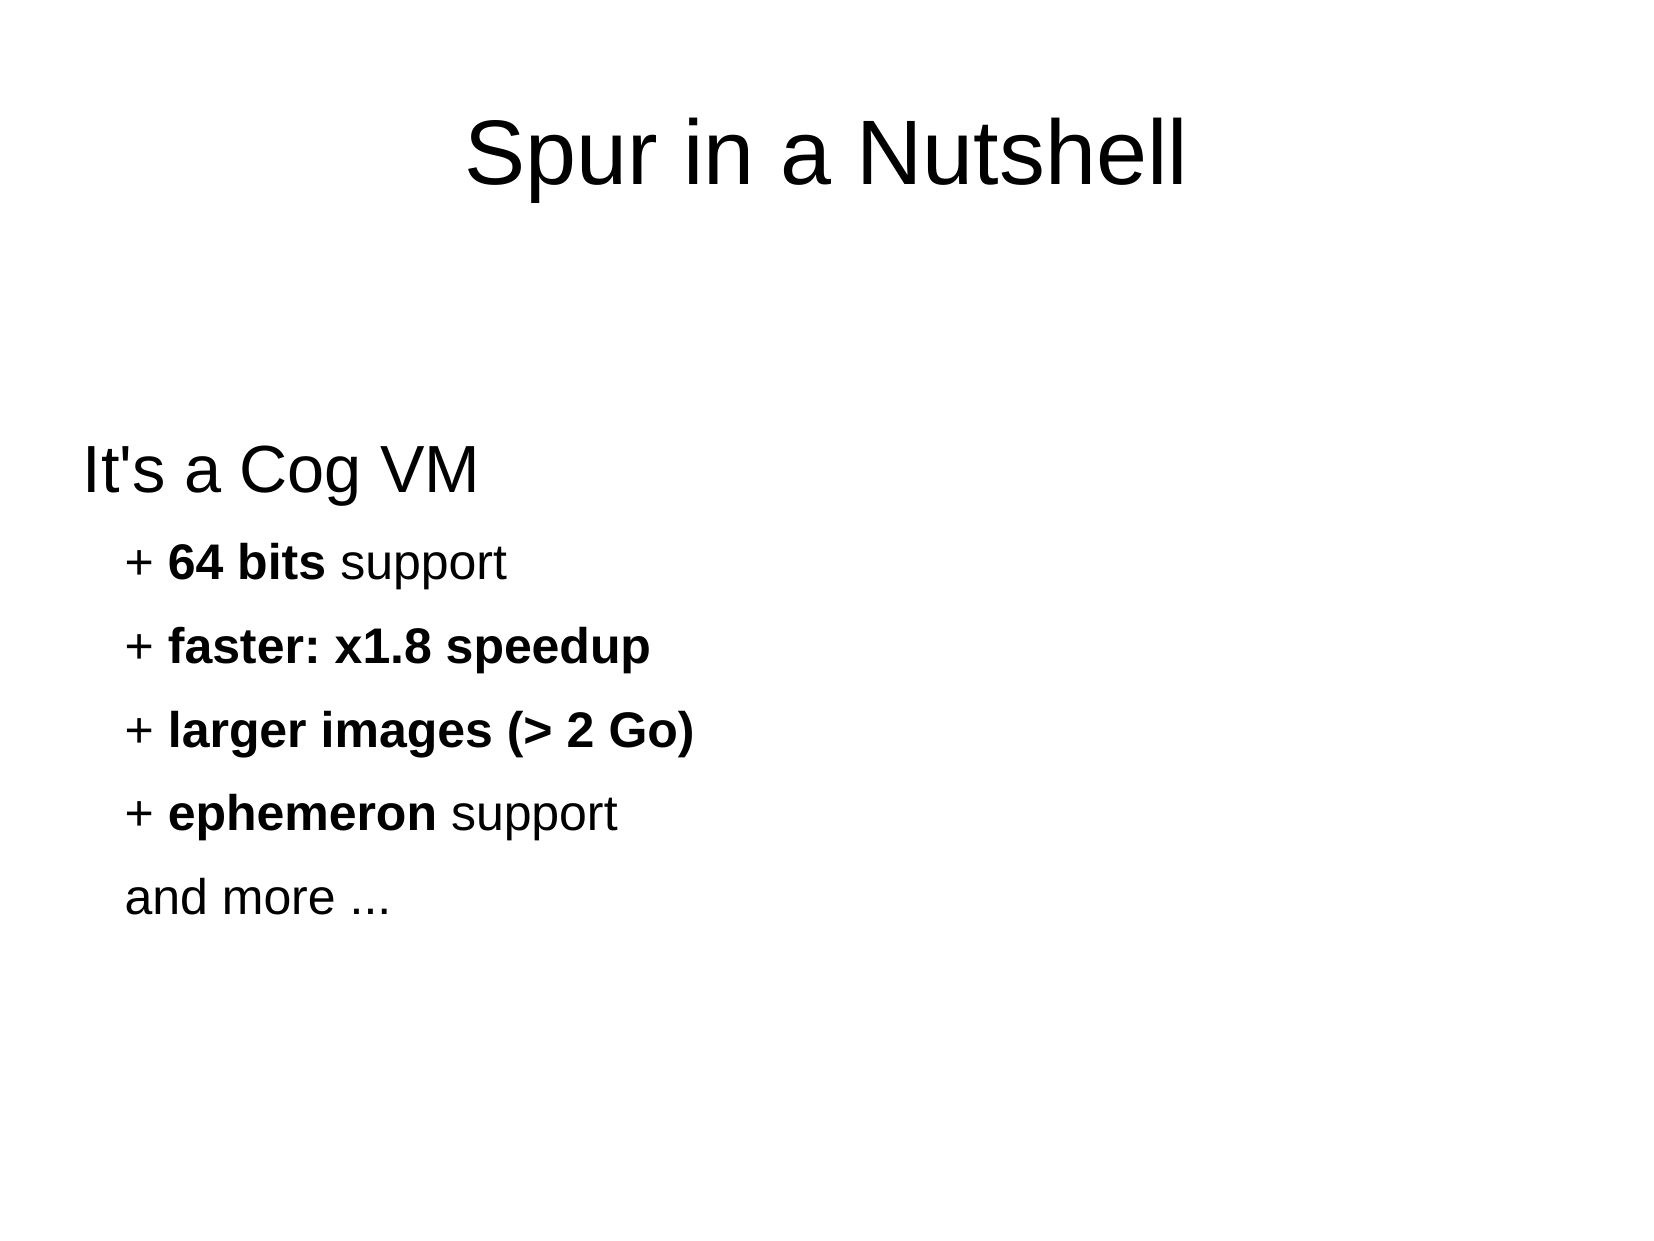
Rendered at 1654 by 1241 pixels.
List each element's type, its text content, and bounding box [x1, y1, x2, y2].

subtitle It's a Cog VM + 64 bits support + faster: x1.8 speedup + larger images (> 2 Go) + ephemeron support and more ... [82, 300, 1571, 1020]
title Spur in a Nutshell [82, 49, 1571, 257]
